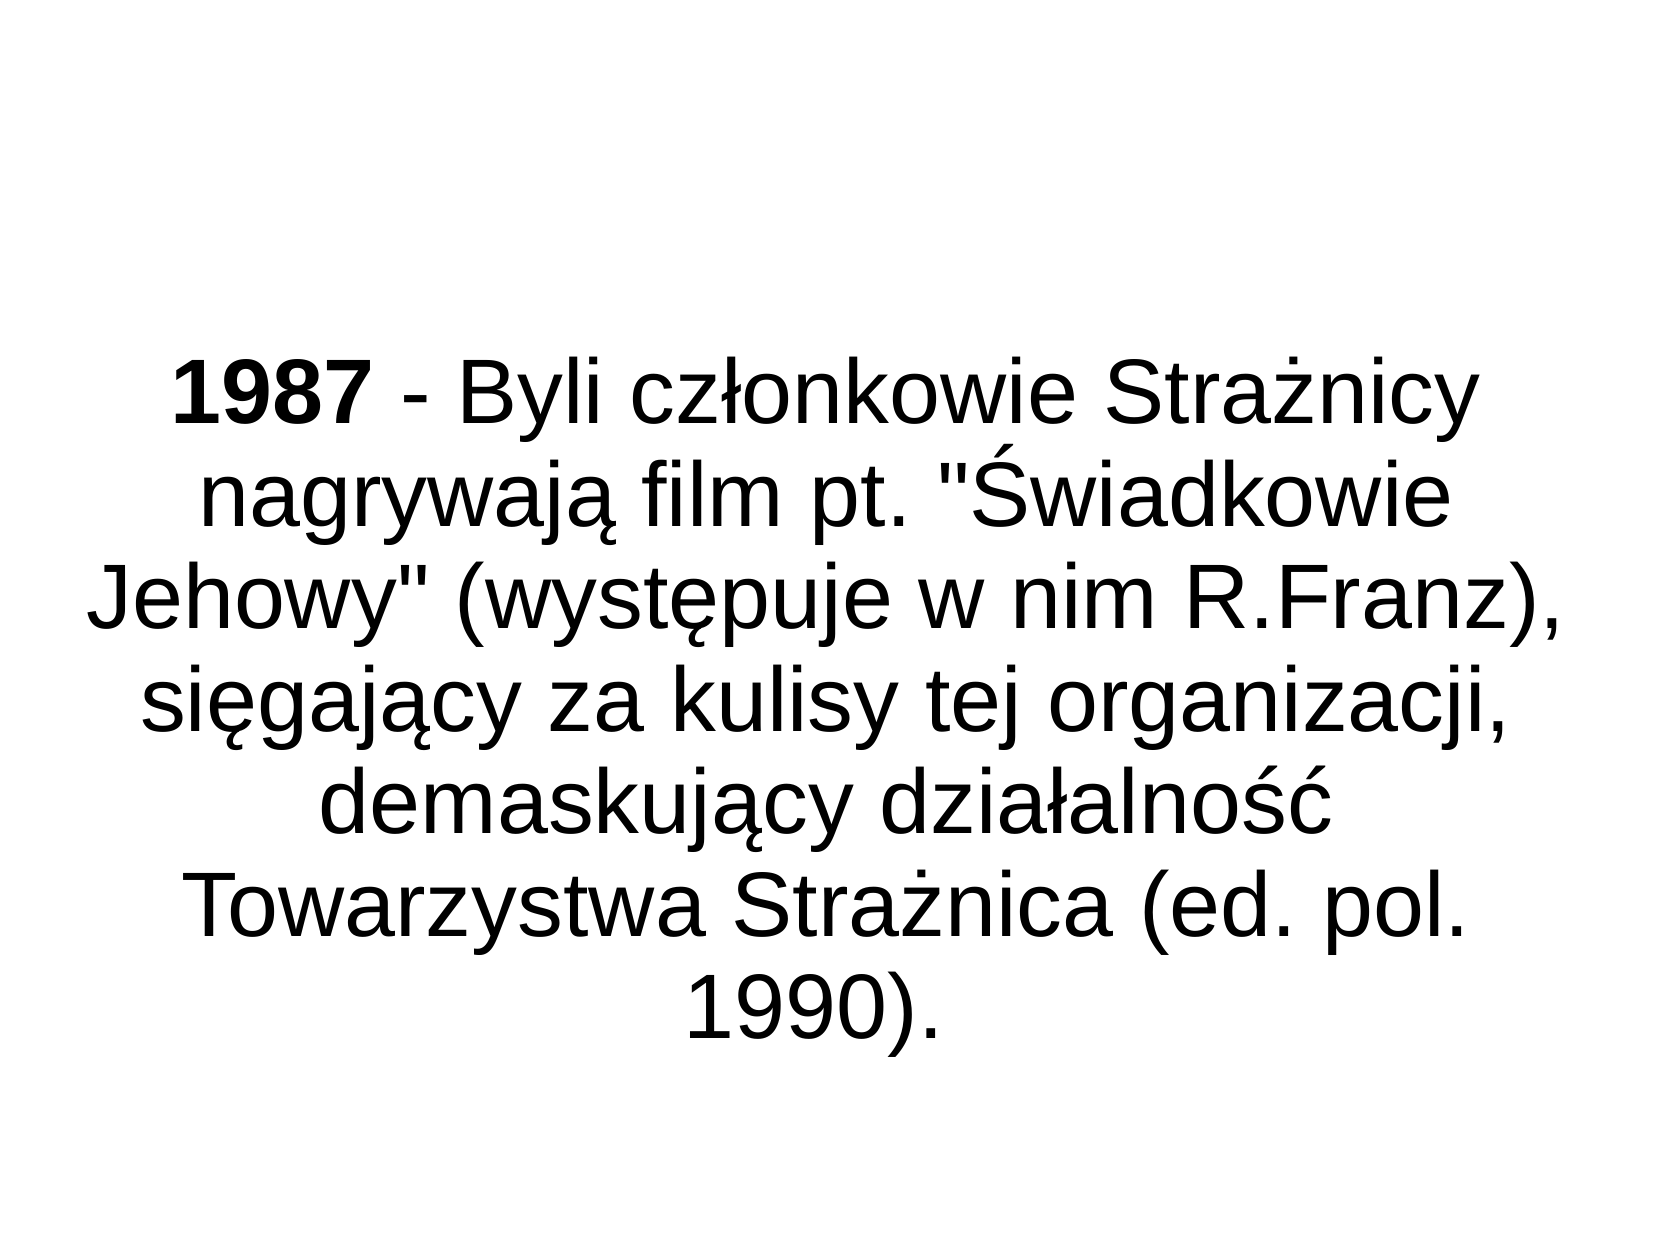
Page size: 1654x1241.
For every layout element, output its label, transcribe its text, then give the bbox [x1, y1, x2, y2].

subtitle 1987 - Byli członkowie Strażnicy nagrywają film pt. "Świadkowie Jehowy" (występuje w nim R.Franz), sięgający za kulisy tej organizacji, demaskujący działalność Towarzystwa Strażnica (ed. pol. 1990). [82, 297, 1571, 1102]
